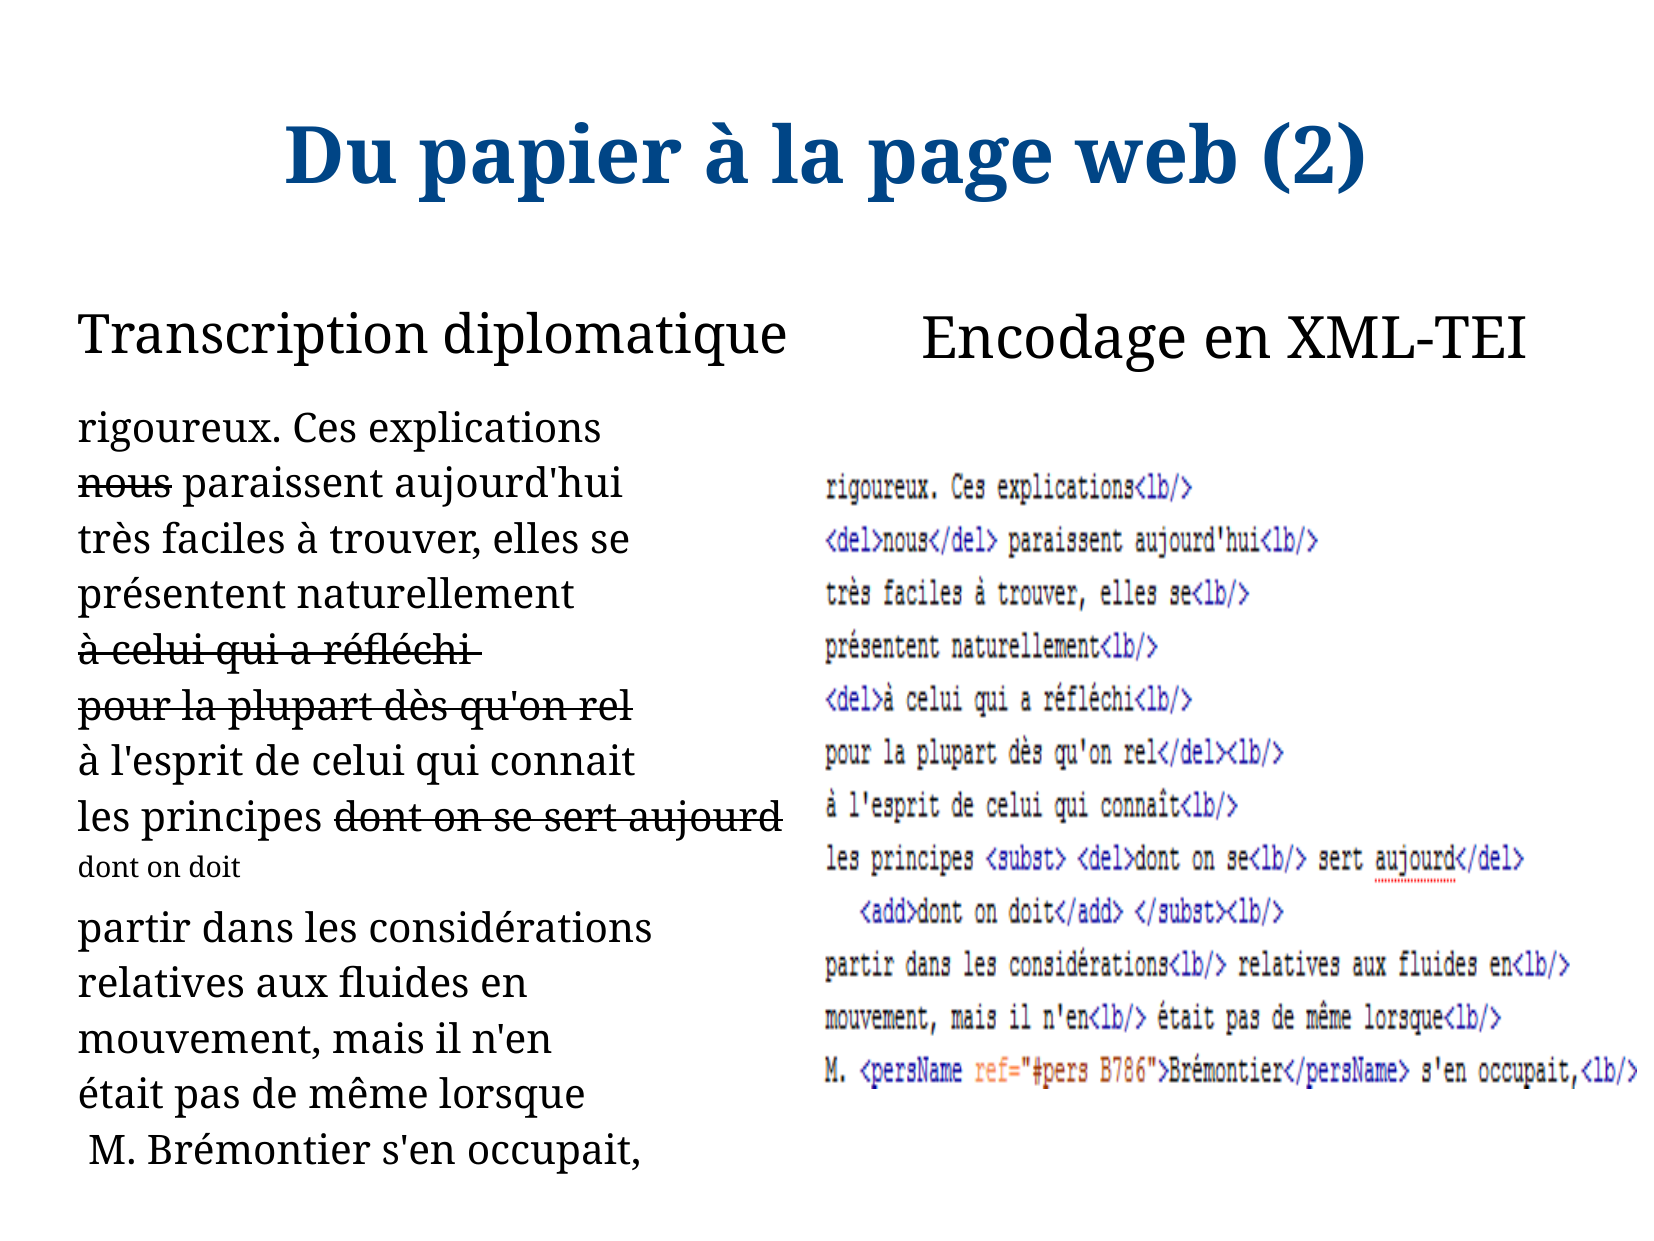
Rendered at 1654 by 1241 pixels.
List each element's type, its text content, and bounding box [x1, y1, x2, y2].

picture [821, 462, 1637, 1089]
list Encodage en XML-TEI [850, 296, 1577, 462]
title Du papier à la page web (2) [82, 49, 1571, 257]
list Transcription diplomatique rigoureux. Ces explications nous paraissent aujourd'hui très faciles à trouver, elles se présentent naturellement à celui qui a réfléchi pour la plupart dès qu'on rel à l'esprit de celui qui connait les principes dont on se sert aujourd dont on doit partir dans les considérations relatives aux fluides en mouvement, mais il n'en était pas de même lorsque M. Brémontier s'en occupait, [11, 295, 804, 1229]
